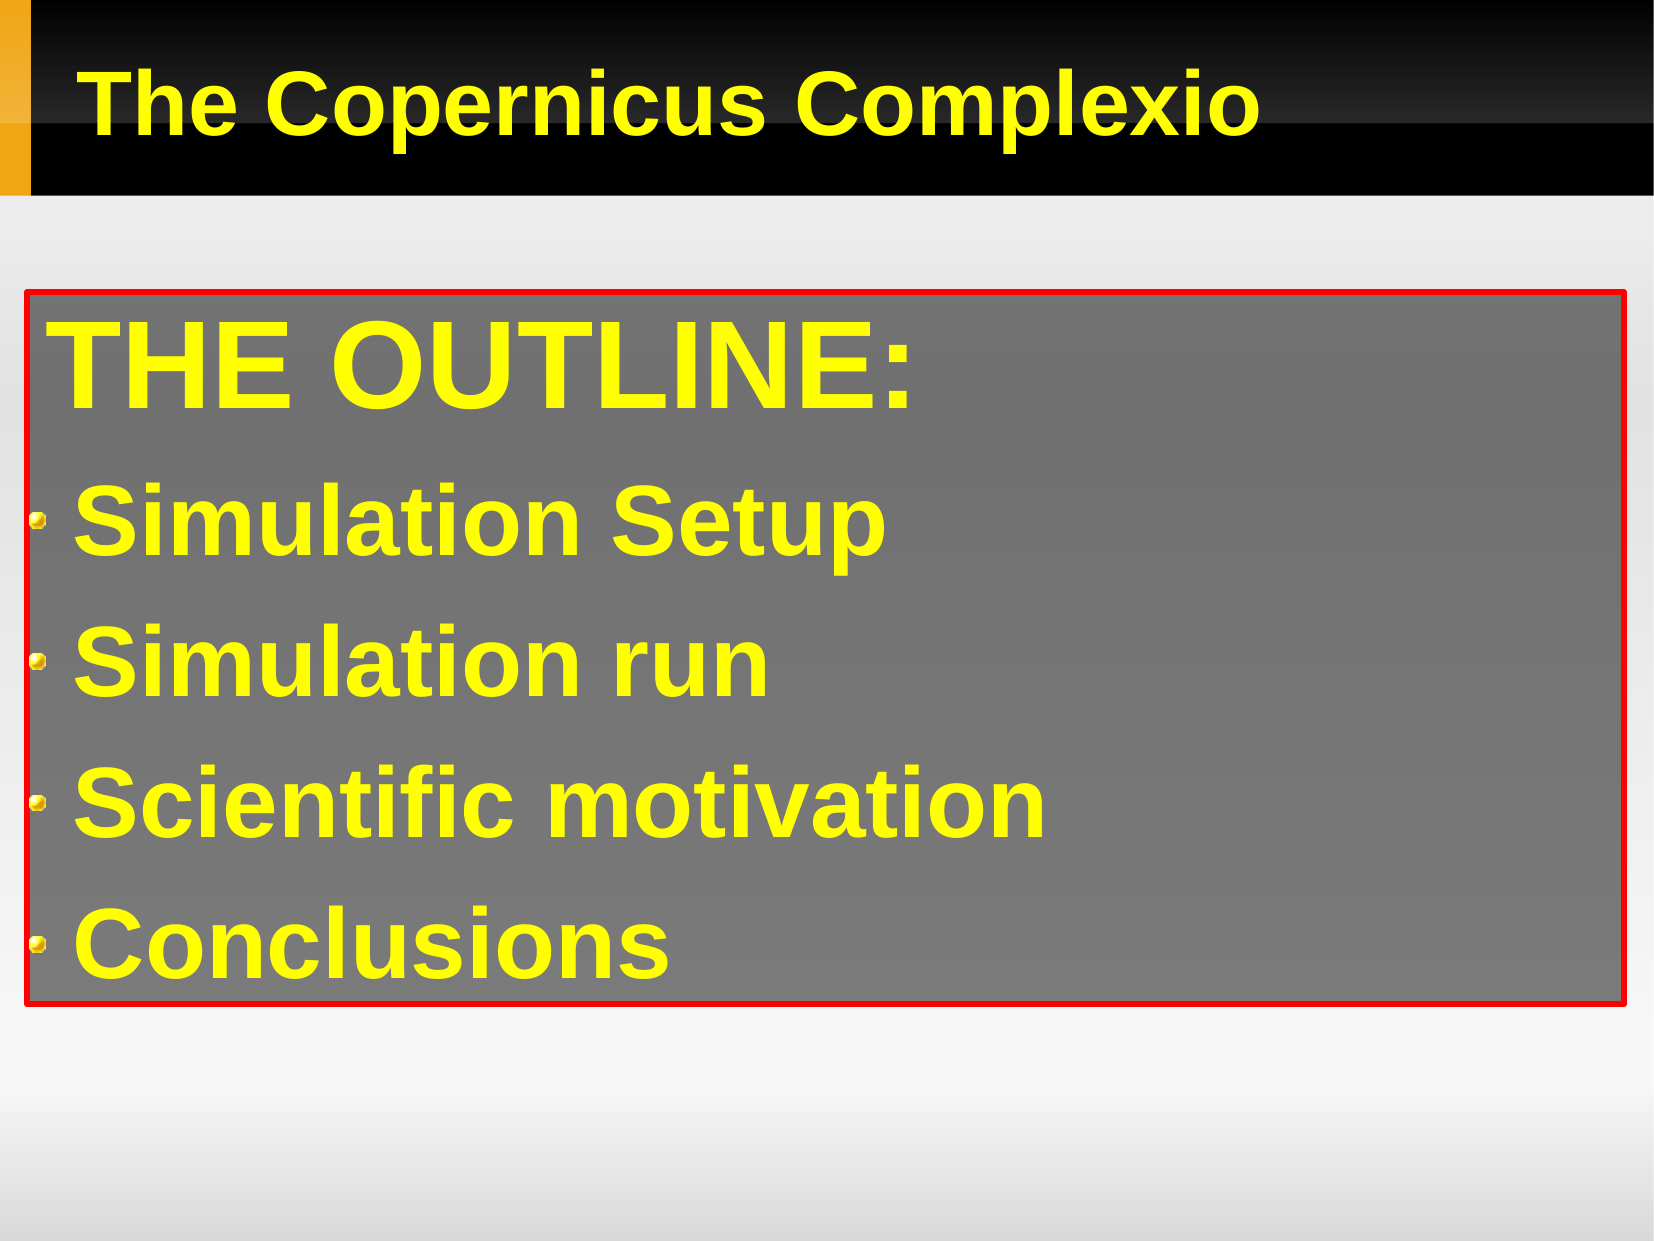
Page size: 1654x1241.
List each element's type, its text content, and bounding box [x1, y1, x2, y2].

title The Copernicus Complexio [76, 0, 1565, 208]
list THE OUTLINE: Simulation Setup Simulation run Scientific motivation Conclusions [26, 292, 1625, 1004]
picture [0, 0, 1654, 1241]
